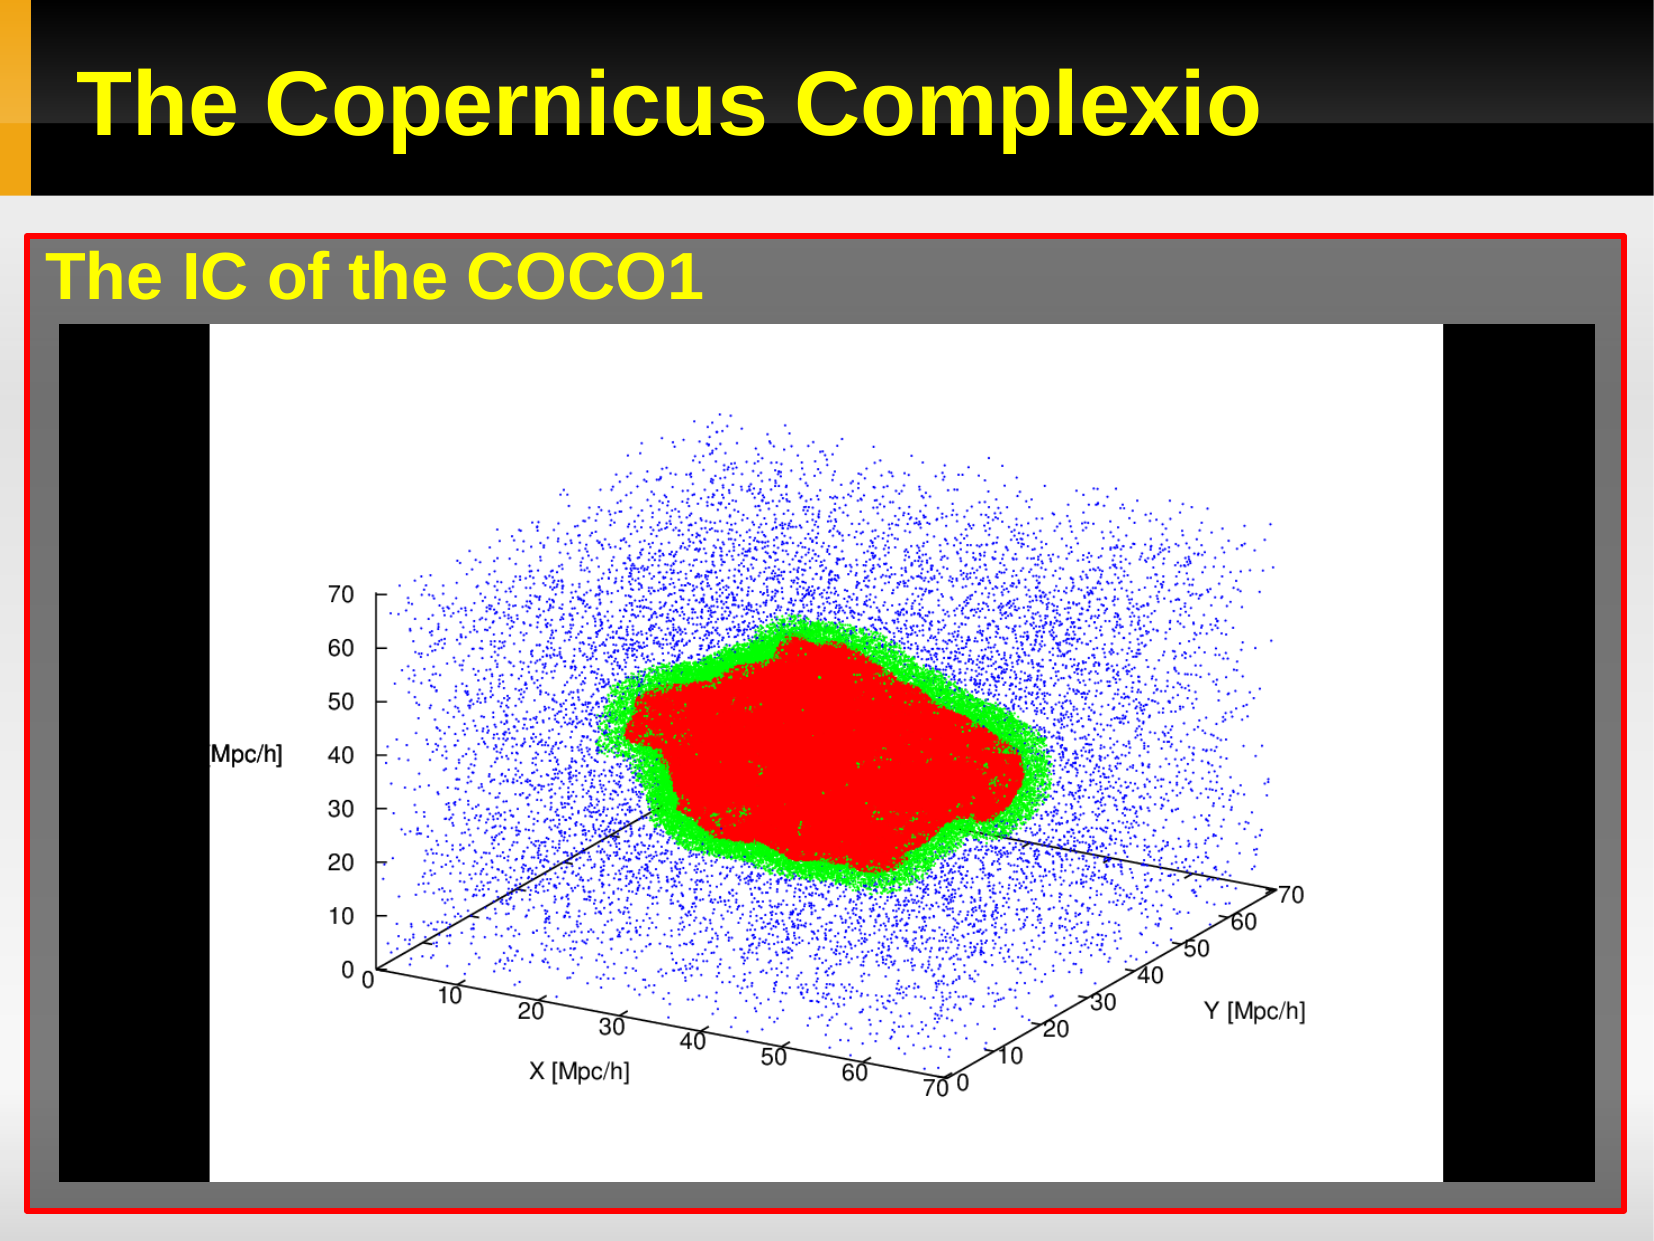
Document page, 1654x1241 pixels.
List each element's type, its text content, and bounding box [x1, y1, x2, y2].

picture [0, 0, 1654, 1241]
title The Copernicus Complexio [76, 0, 1565, 208]
list The IC of the COCO1 [26, 236, 1625, 1211]
